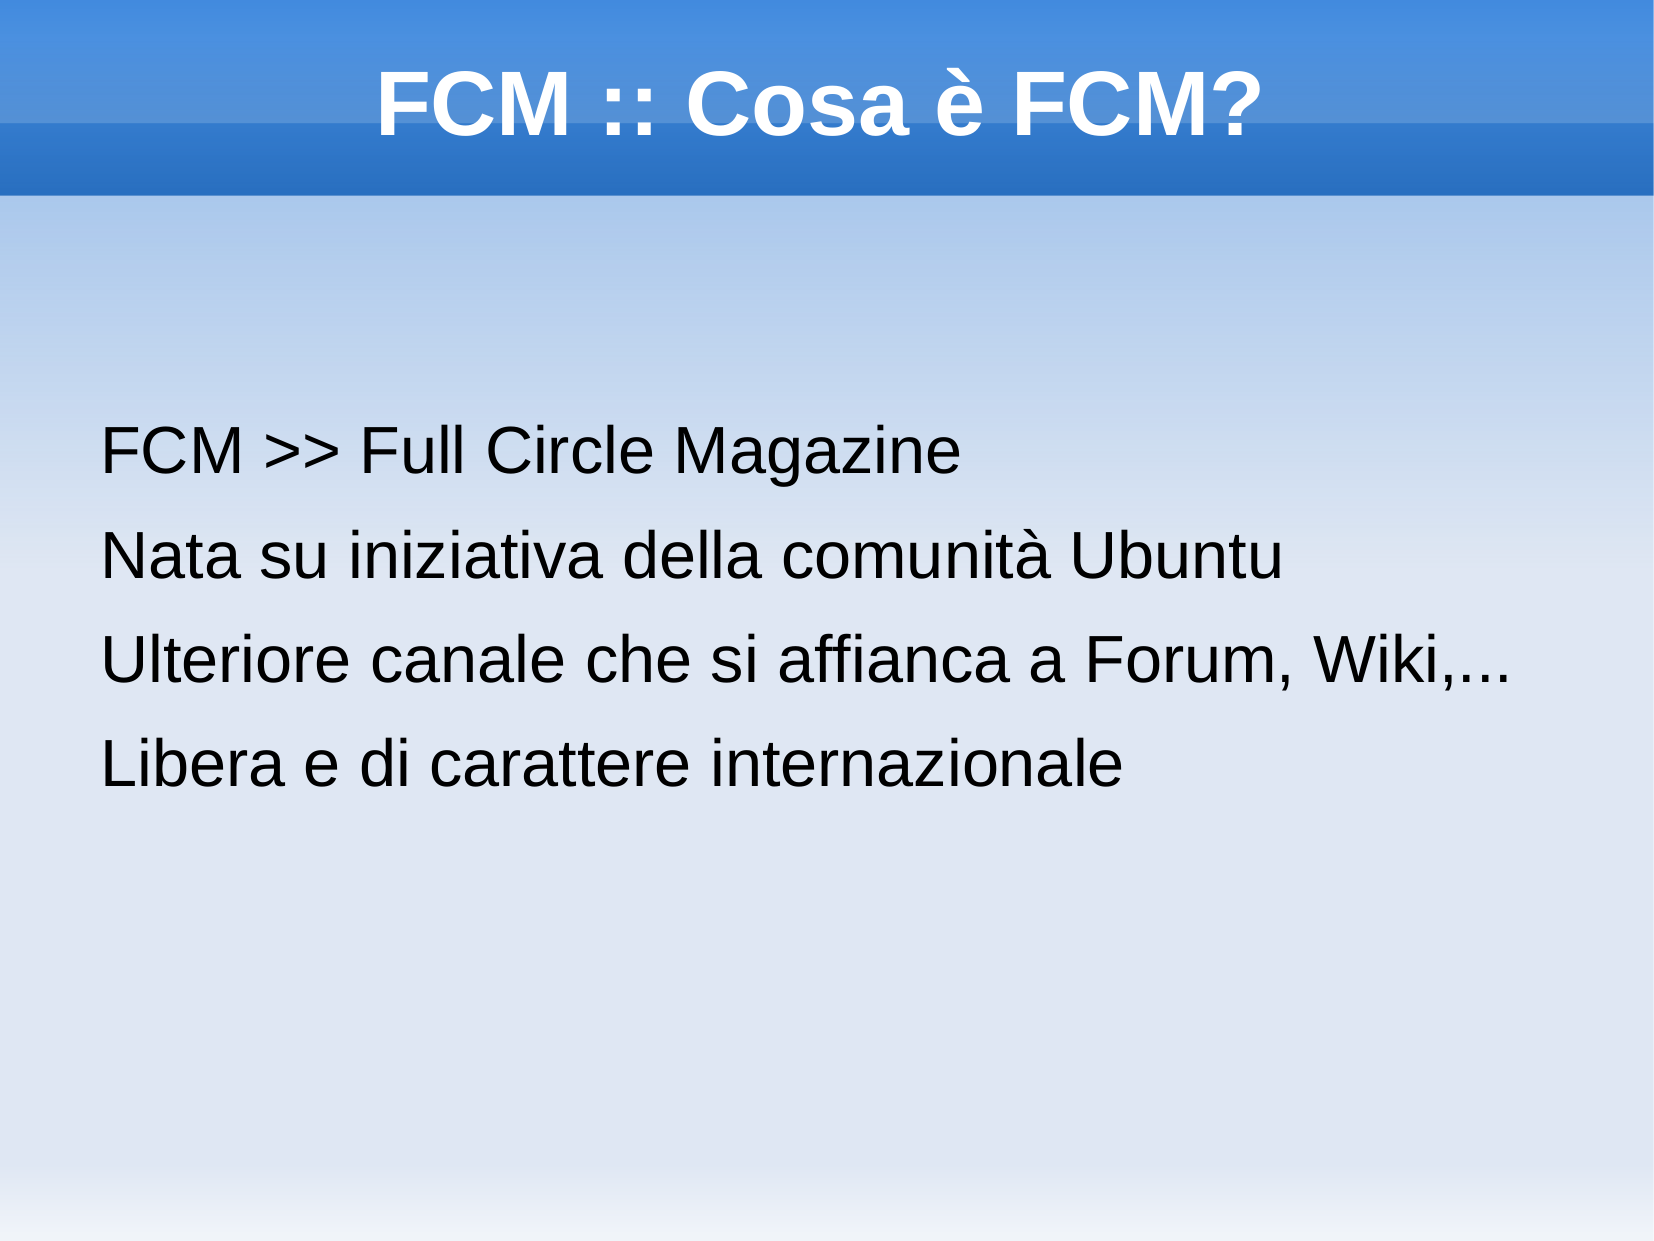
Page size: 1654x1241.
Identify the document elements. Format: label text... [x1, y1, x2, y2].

picture [0, 0, 1654, 1241]
title FCM :: Cosa è FCM? [76, 0, 1565, 208]
list FCM >> Full Circle Magazine Nata su iniziativa della comunità Ubuntu Ulteriore canale che si affianca a Forum, Wiki,... Libera e di carattere internazionale [82, 413, 1571, 1109]
